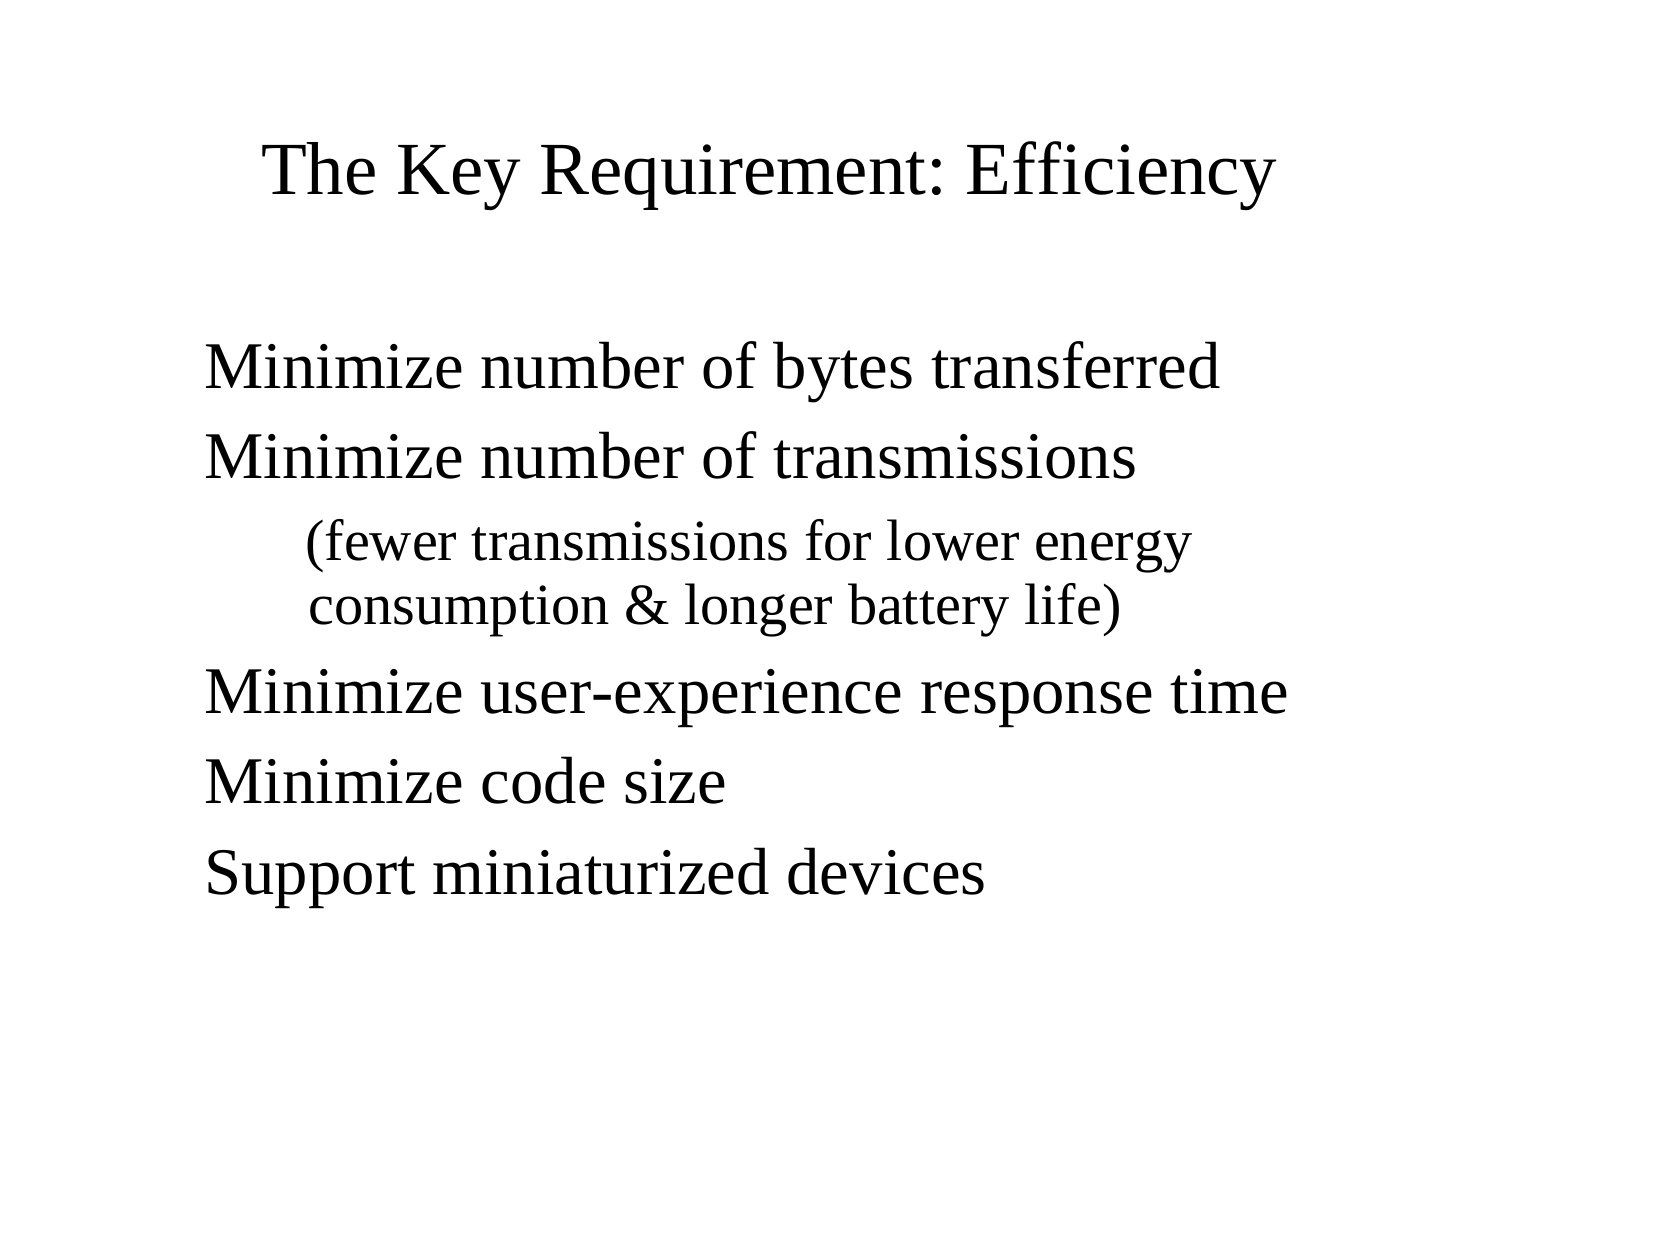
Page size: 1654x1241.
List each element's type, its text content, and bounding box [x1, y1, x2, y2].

title The Key Requirement: Efficiency [94, 75, 1426, 219]
list Minimize number of bytes transferred Minimize number of transmissions (fewer transmissions for lower energy consumption & longer battery life) Minimize user-experience response time Minimize code size Support miniaturized devices [171, 321, 1421, 1008]
